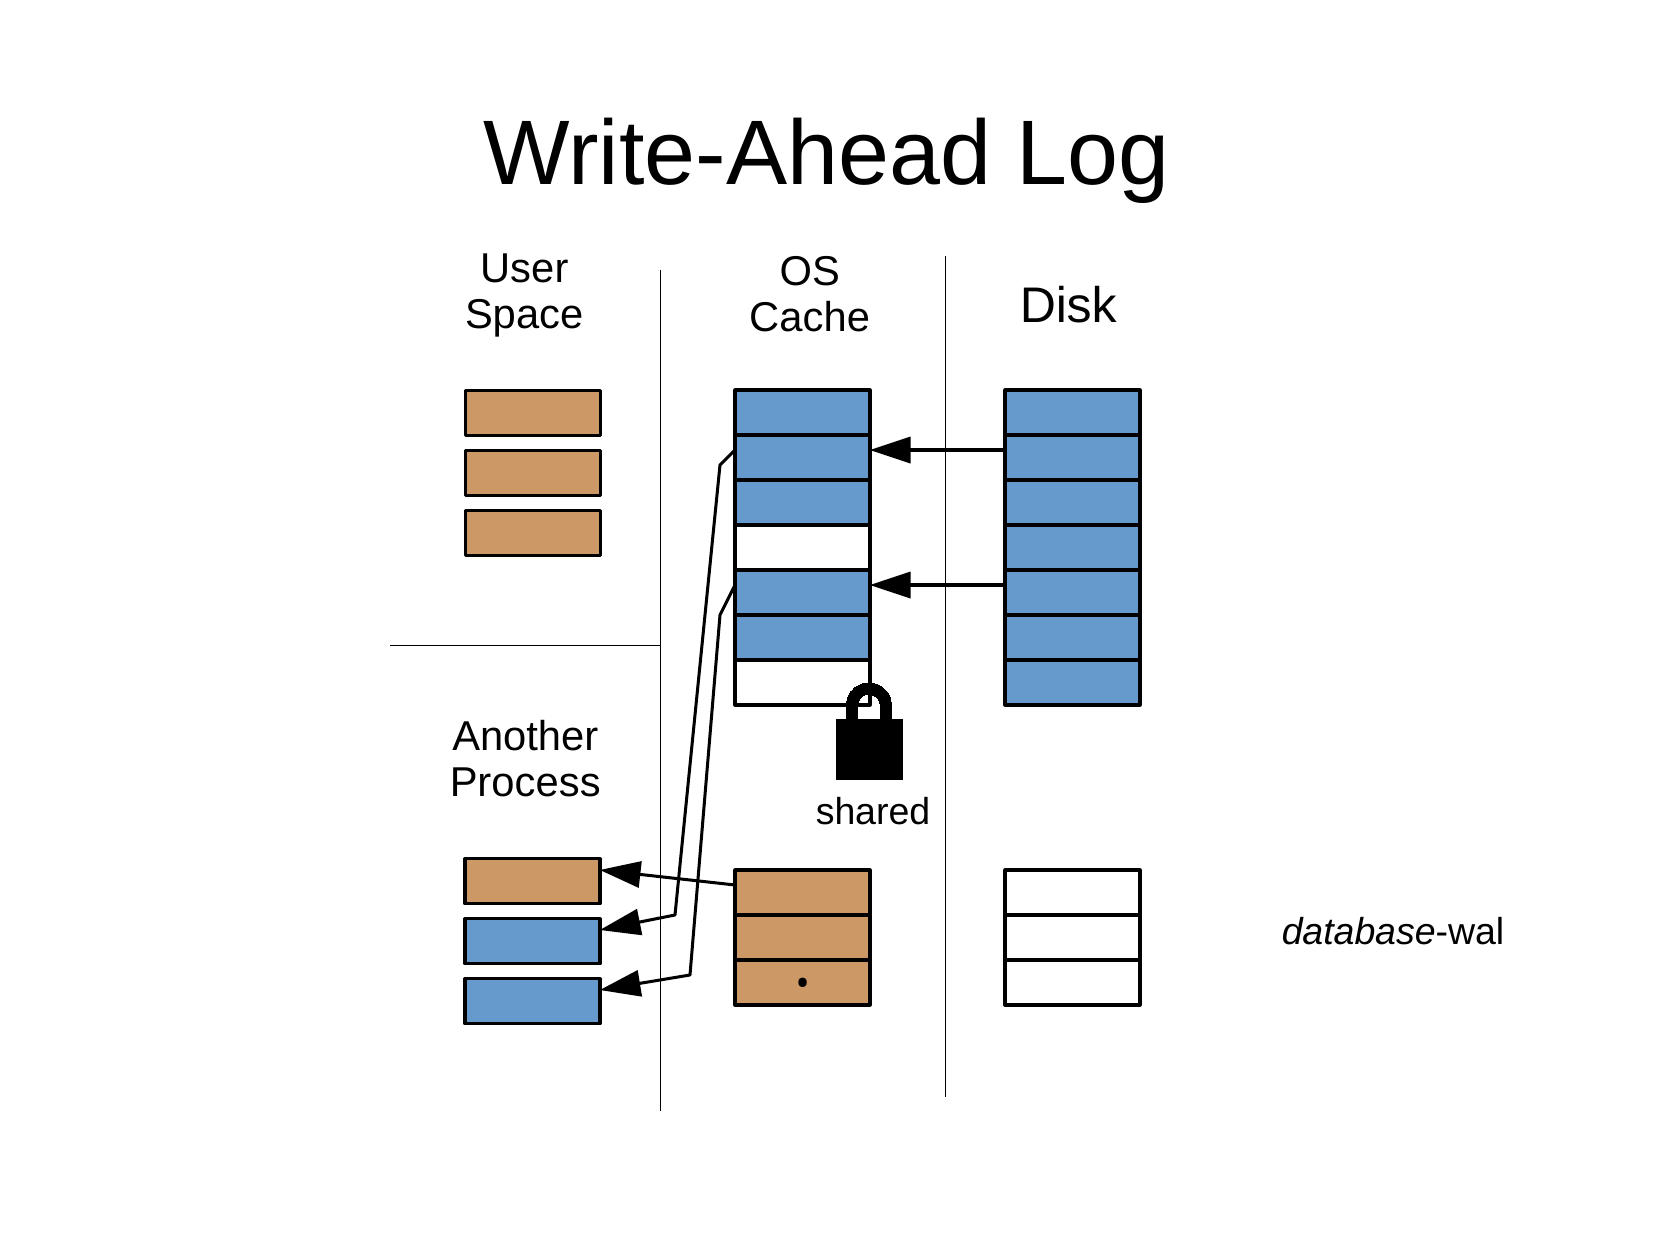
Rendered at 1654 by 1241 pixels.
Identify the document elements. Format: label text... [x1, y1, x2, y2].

text_box User Space [450, 236, 616, 346]
title Write-Ahead Log [82, 49, 1571, 257]
text_box shared [801, 783, 946, 840]
text_box [465, 978, 601, 1024]
text_box [1005, 390, 1141, 706]
text_box Another Process [435, 705, 631, 814]
text_box [735, 870, 871, 960]
text_box database-wal [1267, 903, 1576, 961]
text_box [465, 858, 601, 904]
text_box [1005, 870, 1141, 1006]
text_box [465, 918, 601, 964]
text_box [465, 390, 601, 436]
text_box [465, 510, 601, 556]
text_box OS Cache [734, 240, 901, 349]
text_box Disk [1005, 270, 1132, 342]
text_box [465, 450, 601, 496]
text_box [735, 390, 903, 780]
text_box • [735, 960, 871, 1006]
